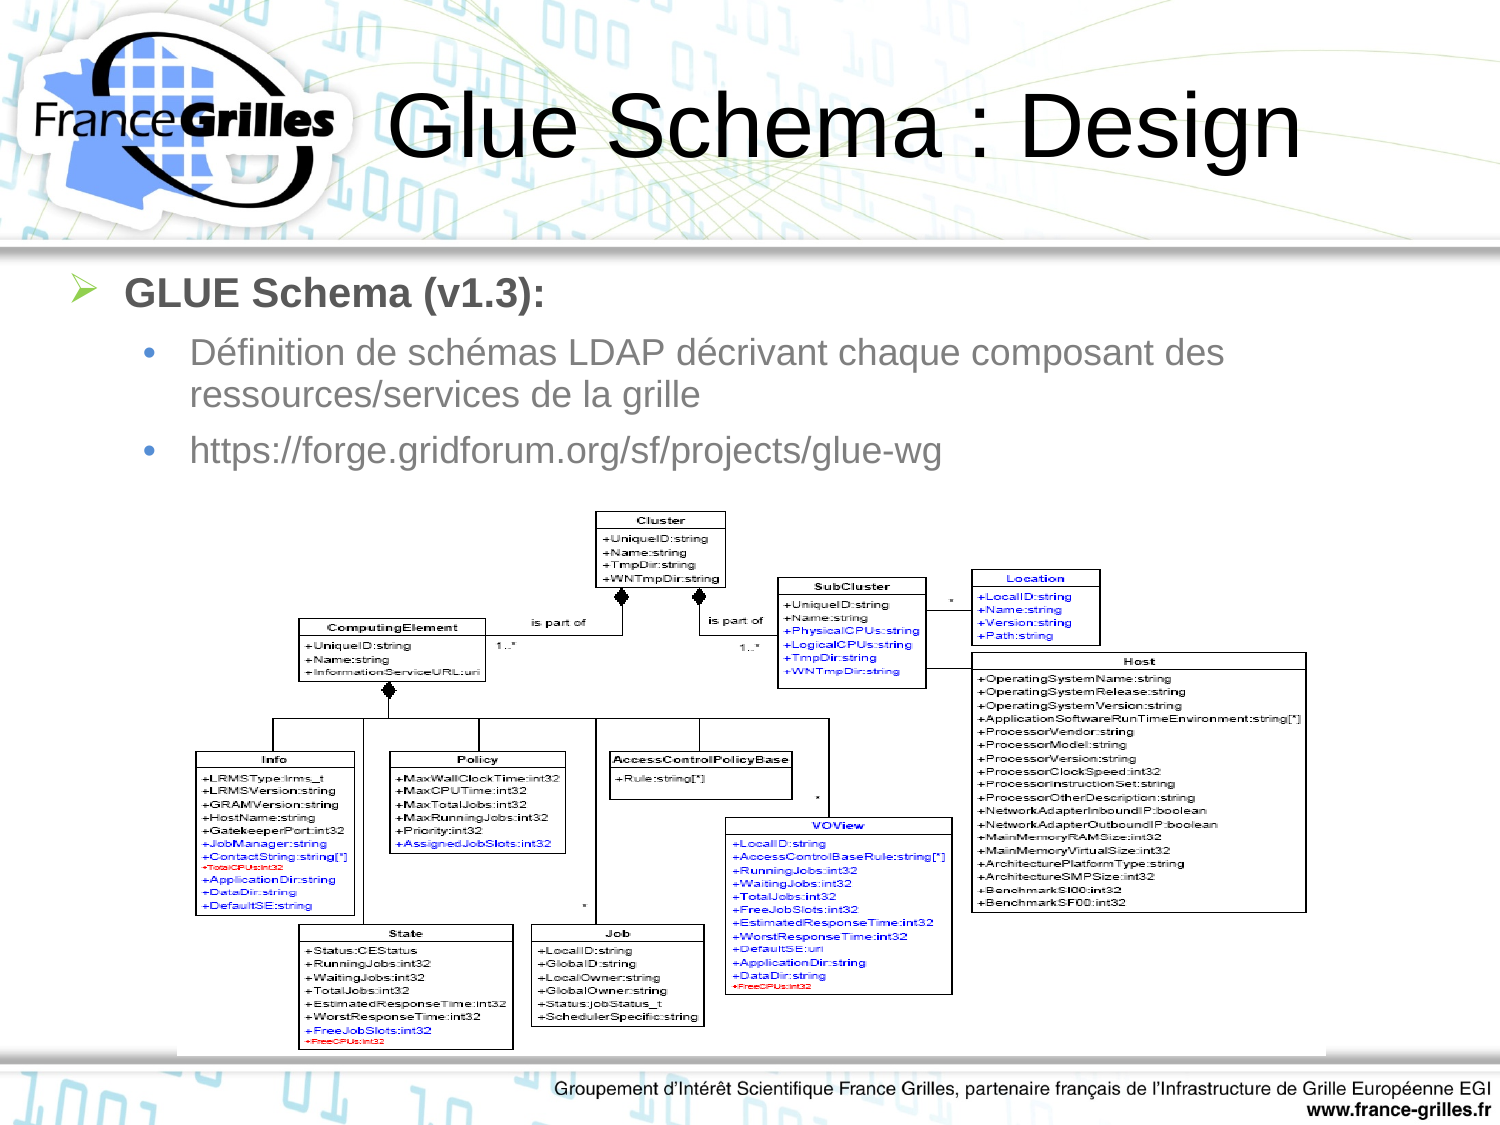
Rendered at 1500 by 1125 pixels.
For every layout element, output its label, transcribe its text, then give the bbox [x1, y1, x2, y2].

list GLUE Schema (v1.3): Définition de schémas LDAP décrivant chaque composant des ressources/services de la grille https://forge.gridforum.org/sf/projects/glue-wg [53, 262, 1459, 1024]
picture [0, 0, 1500, 1125]
title Glue Schema : Design [372, 7, 1459, 244]
